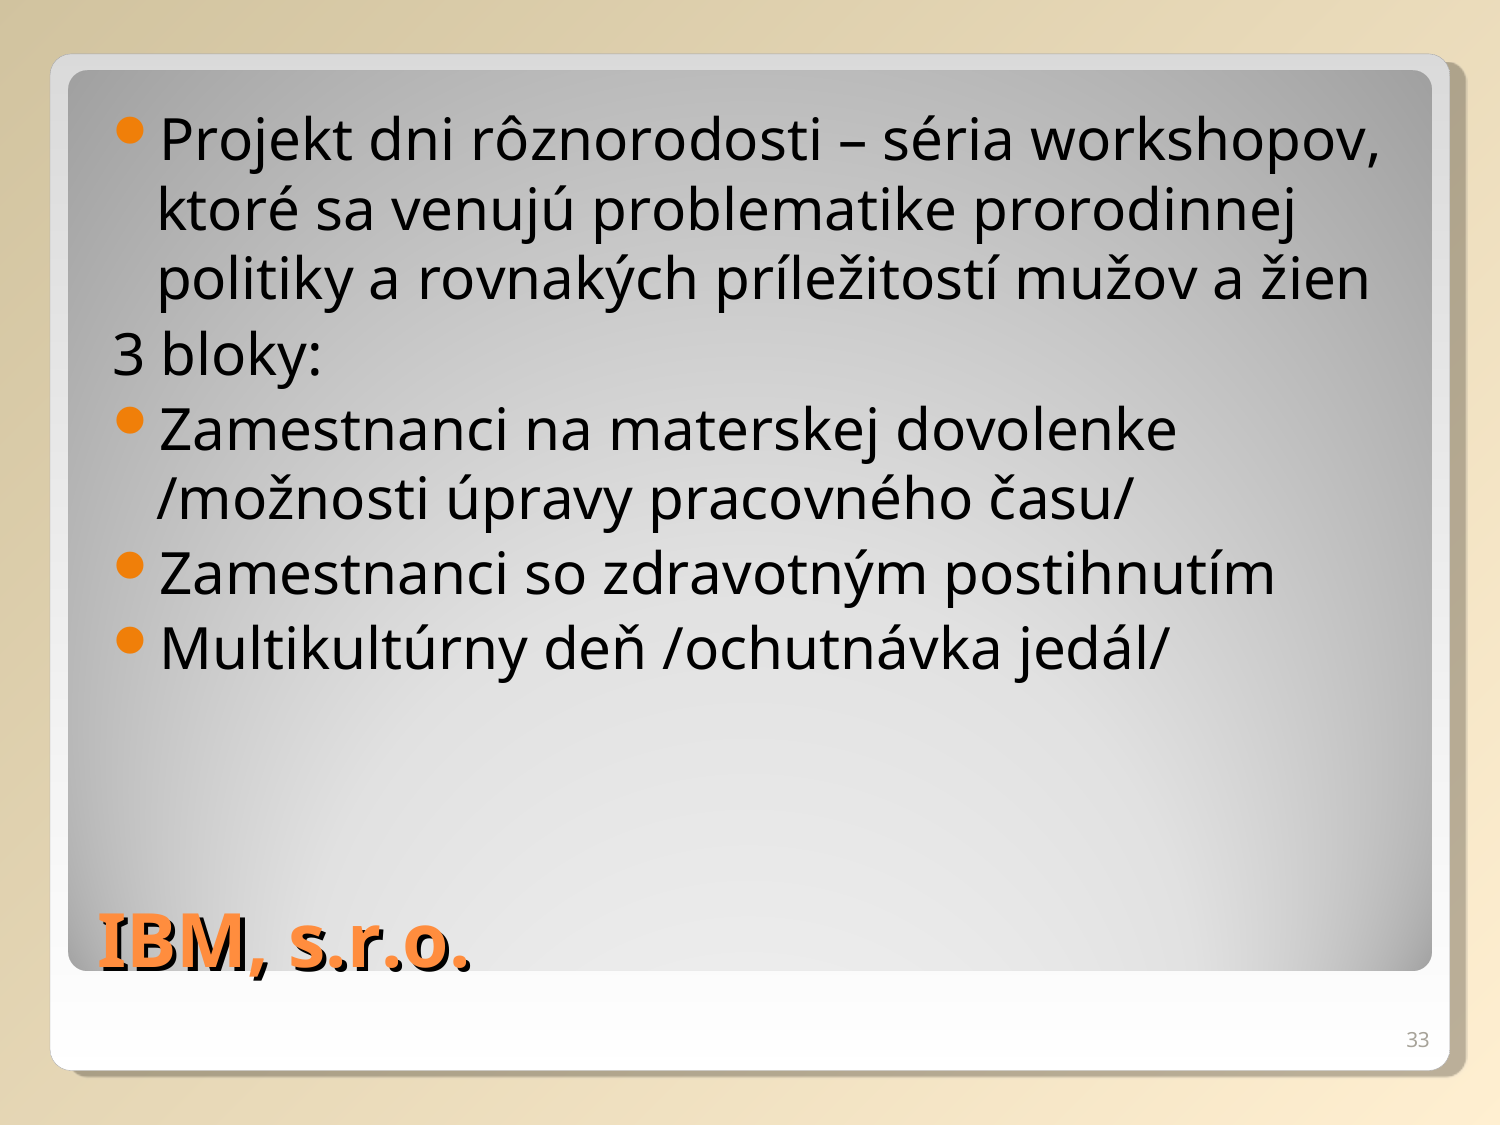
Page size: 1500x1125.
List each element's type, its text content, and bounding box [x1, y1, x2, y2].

text_box <number> [1369, 1002, 1445, 1063]
picture [67, 69, 1433, 972]
list Projekt dni rôznorodosti – séria workshopov, ktoré sa venujú problematike prorodinnej politiky a rovnakých príležitostí mužov a žien 3 bloky: Zamestnanci na materskej dovolenke /možnosti úpravy pracovného času/ Zamestnanci so zdravotným postihnutím Multikultúrny deň /ochutnávka jedál/ [82, 86, 1426, 774]
title IBM, s.r.o. [82, 817, 1426, 991]
